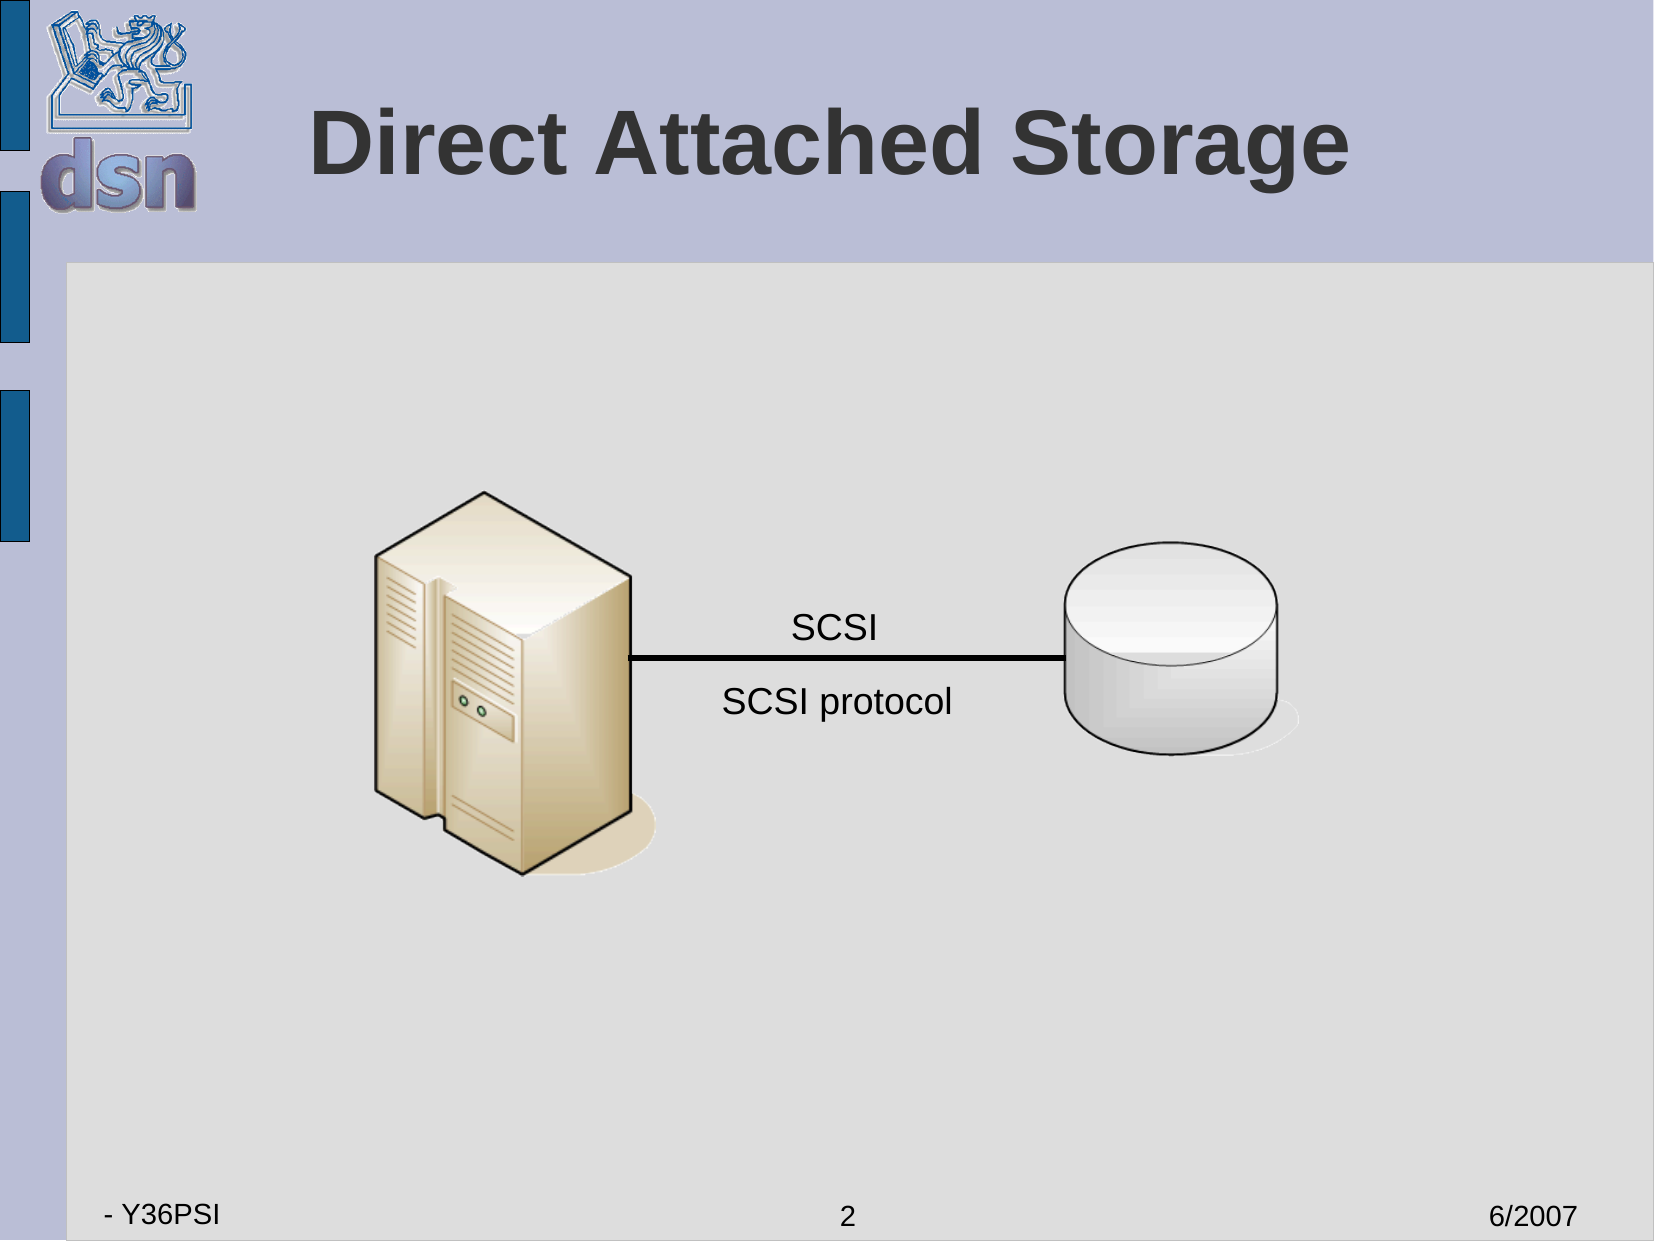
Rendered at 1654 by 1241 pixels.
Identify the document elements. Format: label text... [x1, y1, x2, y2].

picture [1063, 540, 1299, 757]
text_box SCSI [776, 599, 894, 657]
picture [374, 490, 656, 877]
text_box SCSI protocol [706, 673, 968, 731]
title Direct Attached Storage [210, 39, 1478, 247]
picture [10, 10, 223, 230]
